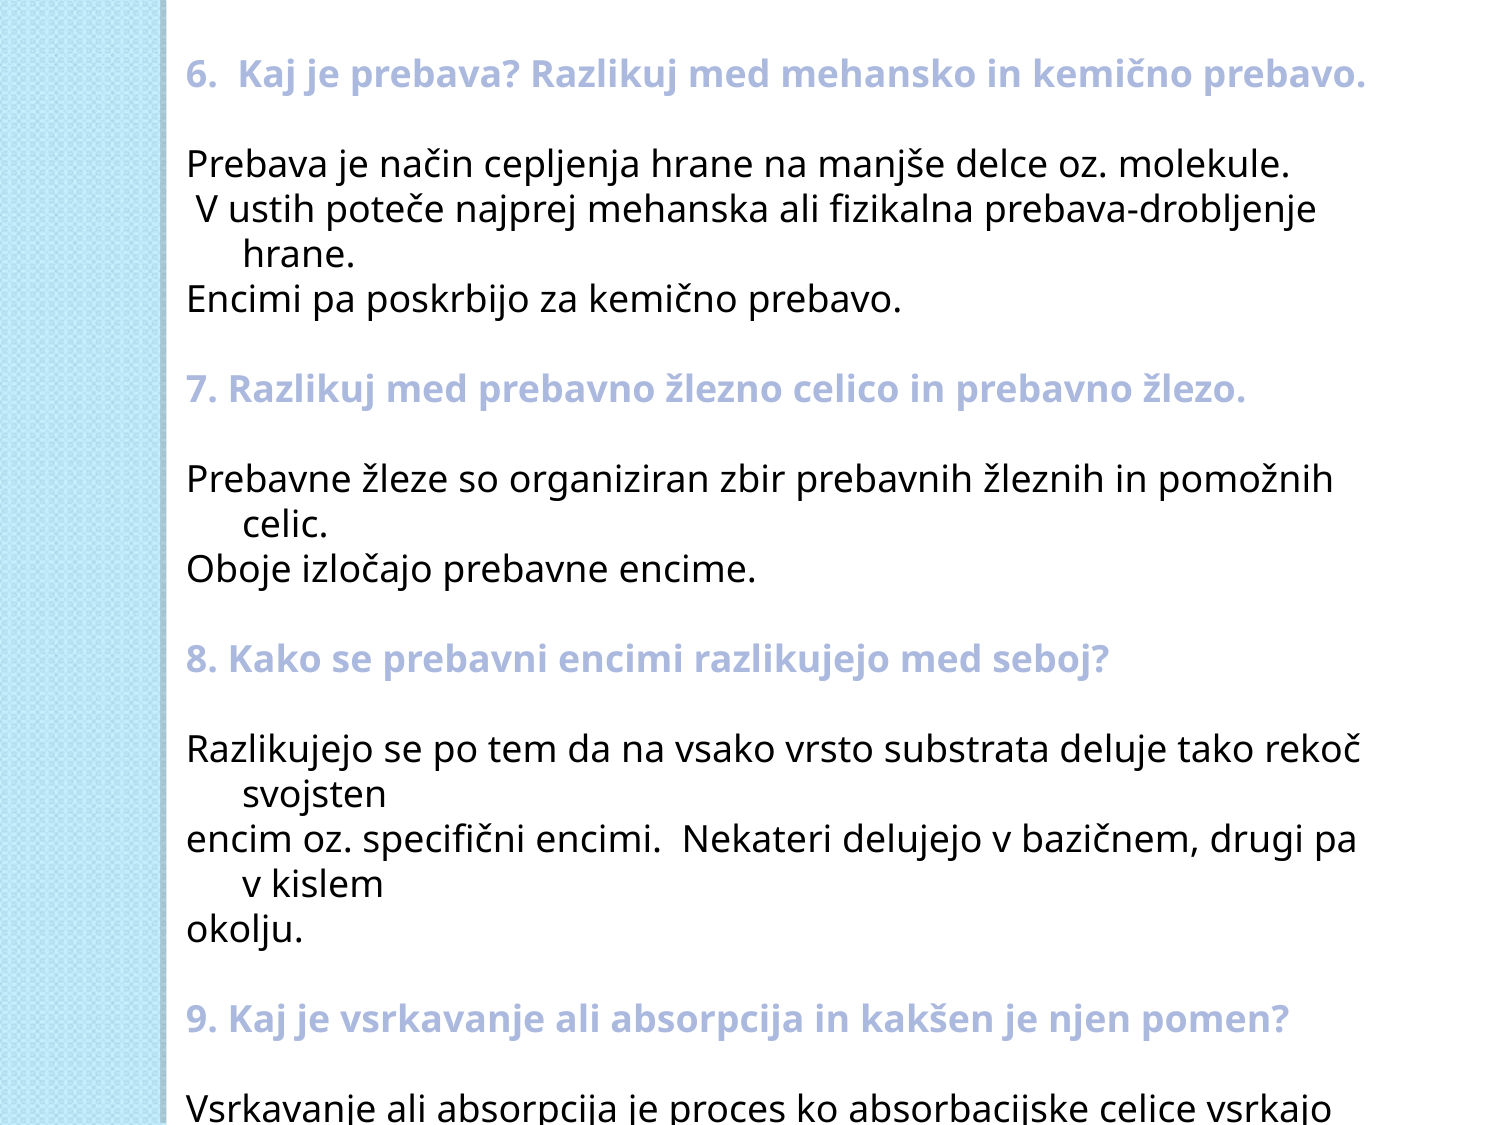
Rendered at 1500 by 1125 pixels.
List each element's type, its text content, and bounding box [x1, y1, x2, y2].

text_box 6. Kaj je prebava? Razlikuj med mehansko in kemično prebavo. Prebava je način cepljenja hrane na manjše delce oz. molekule. V ustih poteče najprej mehanska ali fizikalna prebava-drobljenje hrane. Encimi pa poskrbijo za kemično prebavo. 7. Razlikuj med prebavno žlezno celico in prebavno žlezo. Prebavne žleze so organiziran zbir prebavnih žleznih in pomožnih celic. Oboje izločajo prebavne encime. 8. Kako se prebavni encimi razlikujejo med seboj? Razlikujejo se po tem da na vsako vrsto substrata deluje tako rekoč svojsten encim oz. specifični encimi. Nekateri delujejo v bazičnem, drugi pa v kislem okolju. 9. Kaj je vsrkavanje ali absorpcija in kakšen je njen pomen? Vsrkavanje ali absorpcija je proces ko absorbacijske celice vsrkajo hranilne molekule,vitamine ali minerale in ti preidejo iz prebavnega trakta v kri oziroma limfo. [171, 42, 1388, 1125]
picture [0, 0, 166, 1125]
